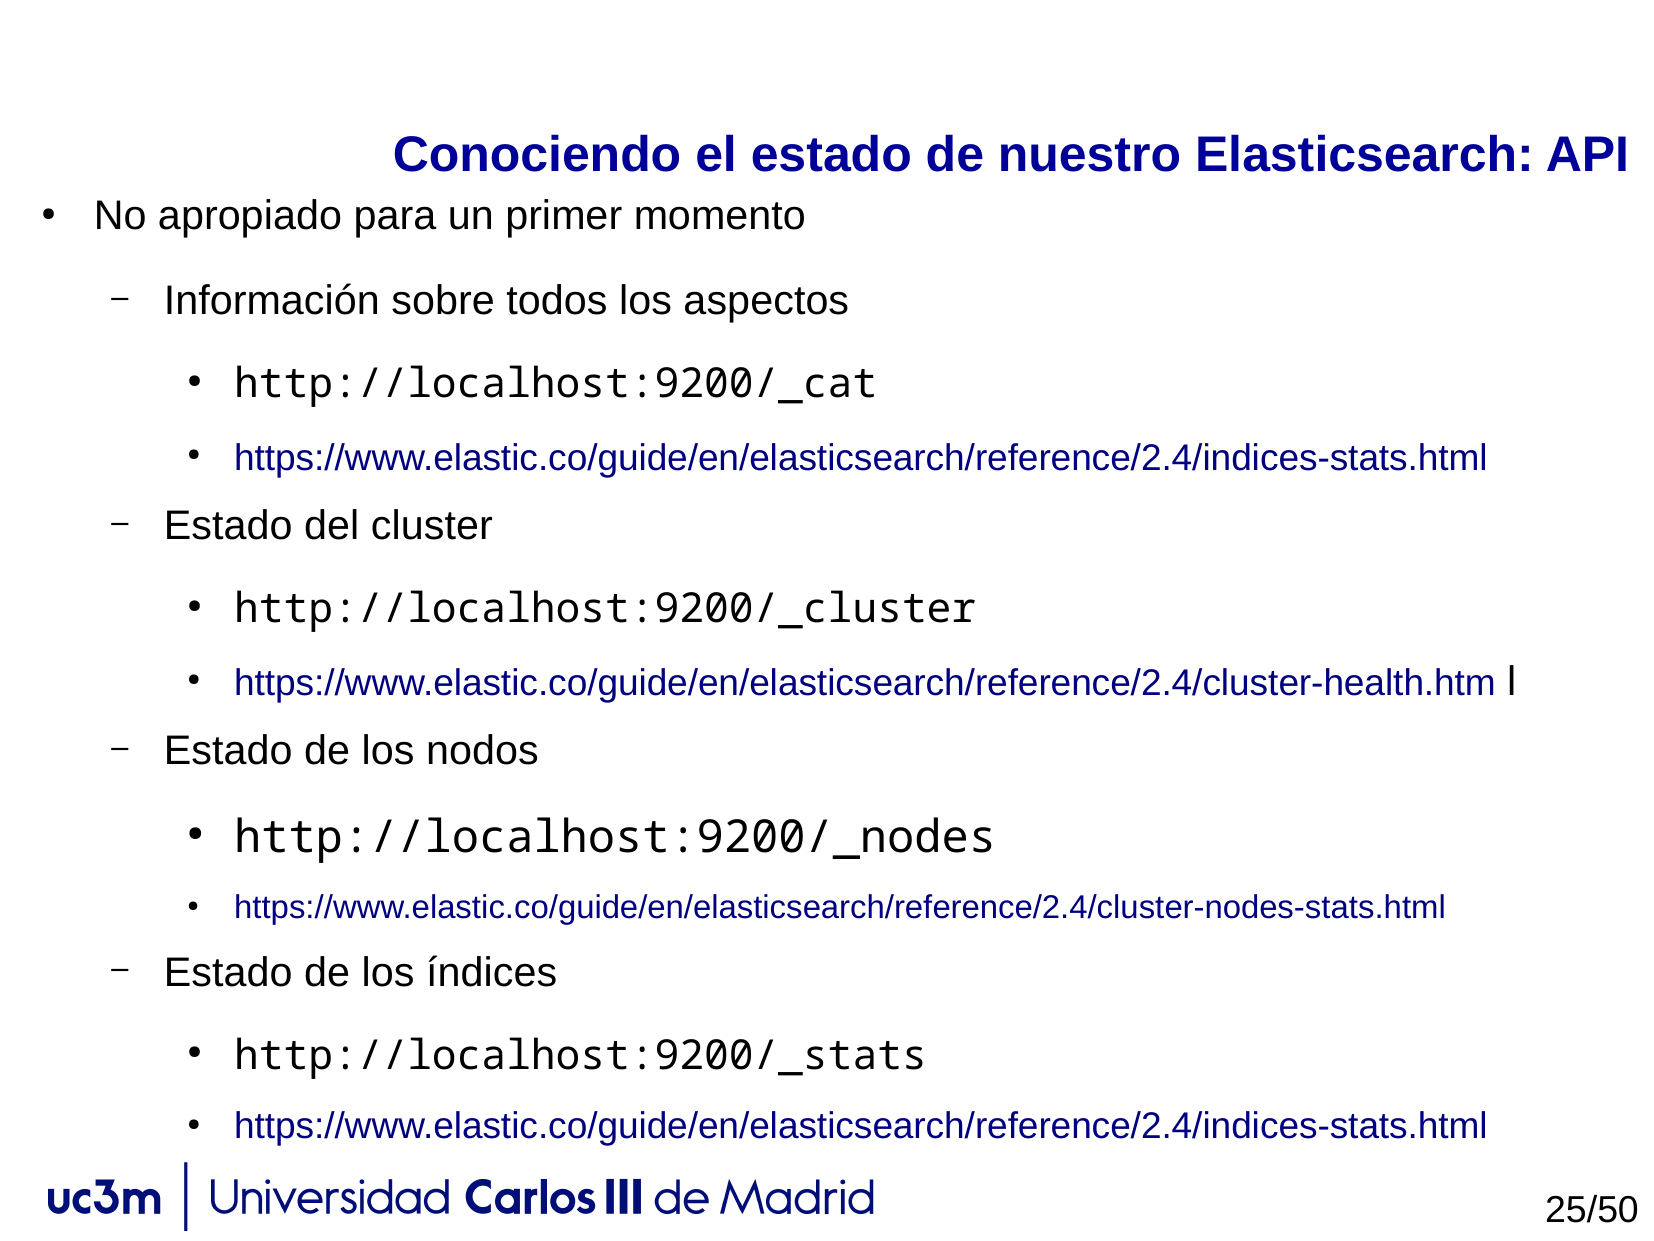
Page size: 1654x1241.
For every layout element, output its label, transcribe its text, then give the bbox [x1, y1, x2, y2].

title Conociendo el estado de nuestro Elasticsearch: API [129, 0, 1630, 182]
picture [11, 1151, 910, 1241]
list No apropiado para un primer momento Información sobre todos los aspectos http://localhost:9200/_cat https://www.elastic.co/guide/en/elasticsearch/reference/2.4/indices-stats.html Estado del cluster http://localhost:9200/_cluster https://www.elastic.co/guide/en/elasticsearch/reference/2.4/cluster-health.htm l Estado de los nodos http://localhost:9200/_nodes https://www.elastic.co/guide/en/elasticsearch/reference/2.4/cluster-nodes-stats.html Estado de los índices http://localhost:9200/_stats https://www.elastic.co/guide/en/elasticsearch/reference/2.4/indices-stats.html [23, 192, 1584, 1147]
